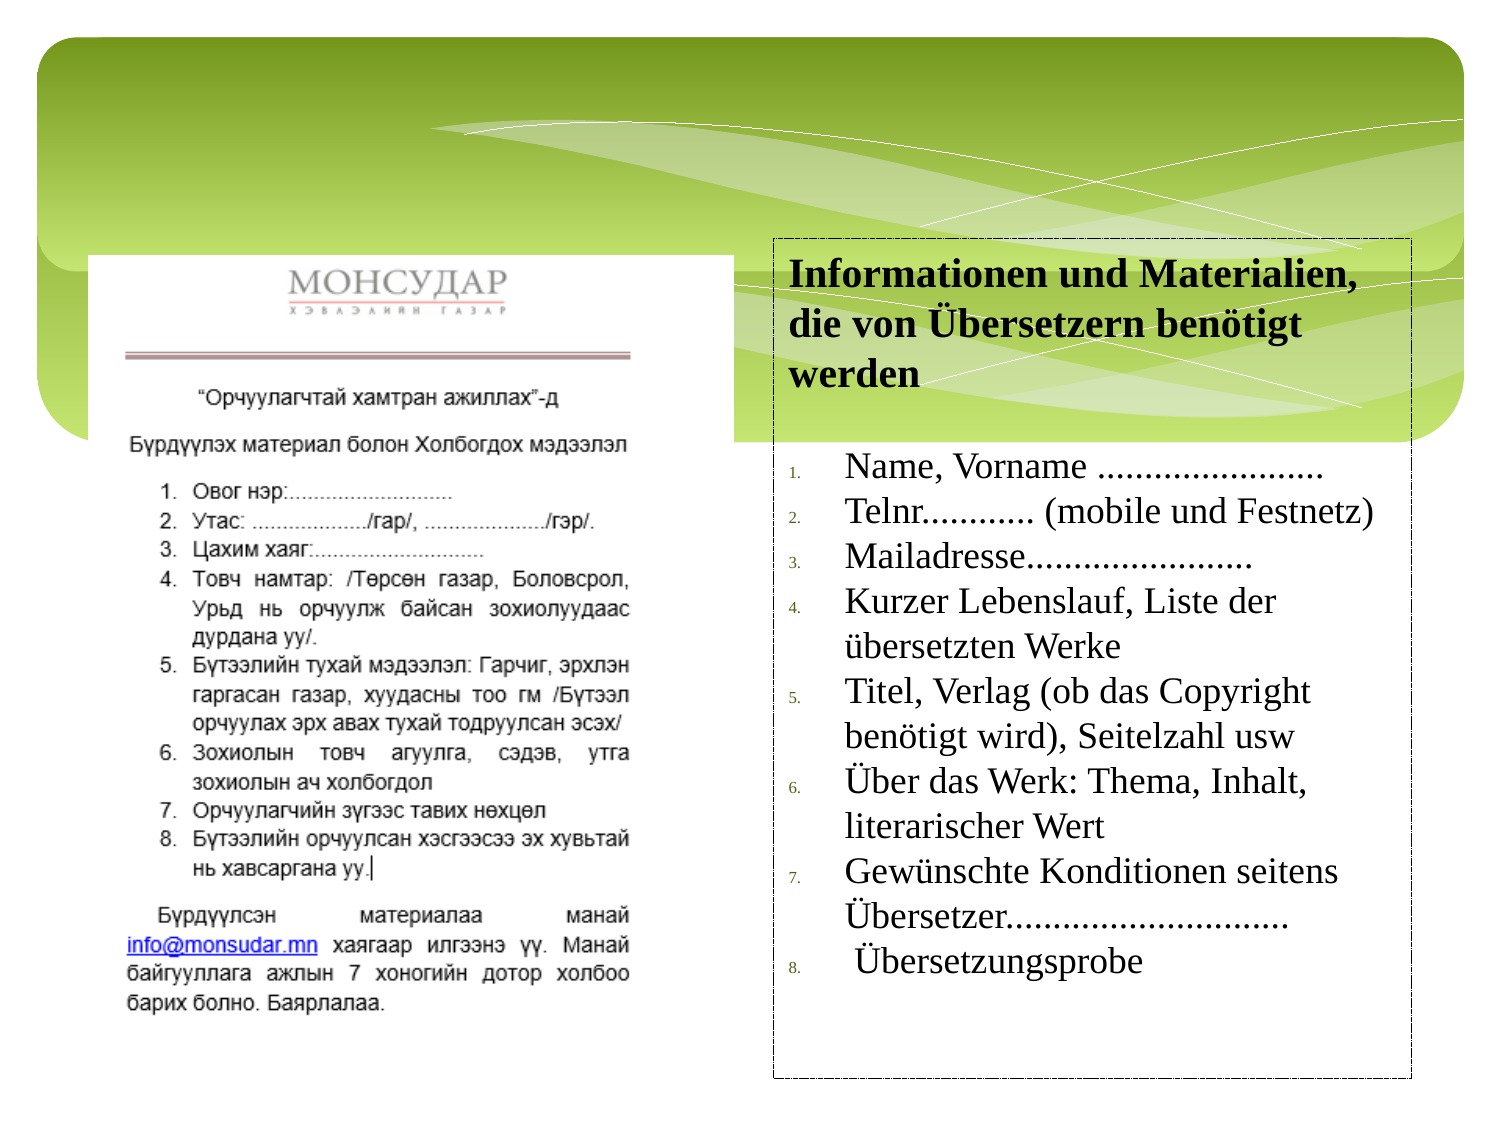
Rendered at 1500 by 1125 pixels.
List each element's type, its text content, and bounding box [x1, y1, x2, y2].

text_box Informationen und Materialien, die von Übersetzern benötigt werden Name, Vorname ........................ Telnr............ (mobile und Festnetz) Mailadresse........................ Kurzer Lebenslauf, Liste der übersetzten Werke Titel, Verlag (ob das Copyright benötigt wird), Seitelzahl usw Über das Werk: Thema, Inhalt, literarischer Wert Gewünschte Konditionen seitens Übersetzer.............................. Übersetzungsprobe [773, 238, 1412, 1079]
picture [88, 255, 734, 1070]
